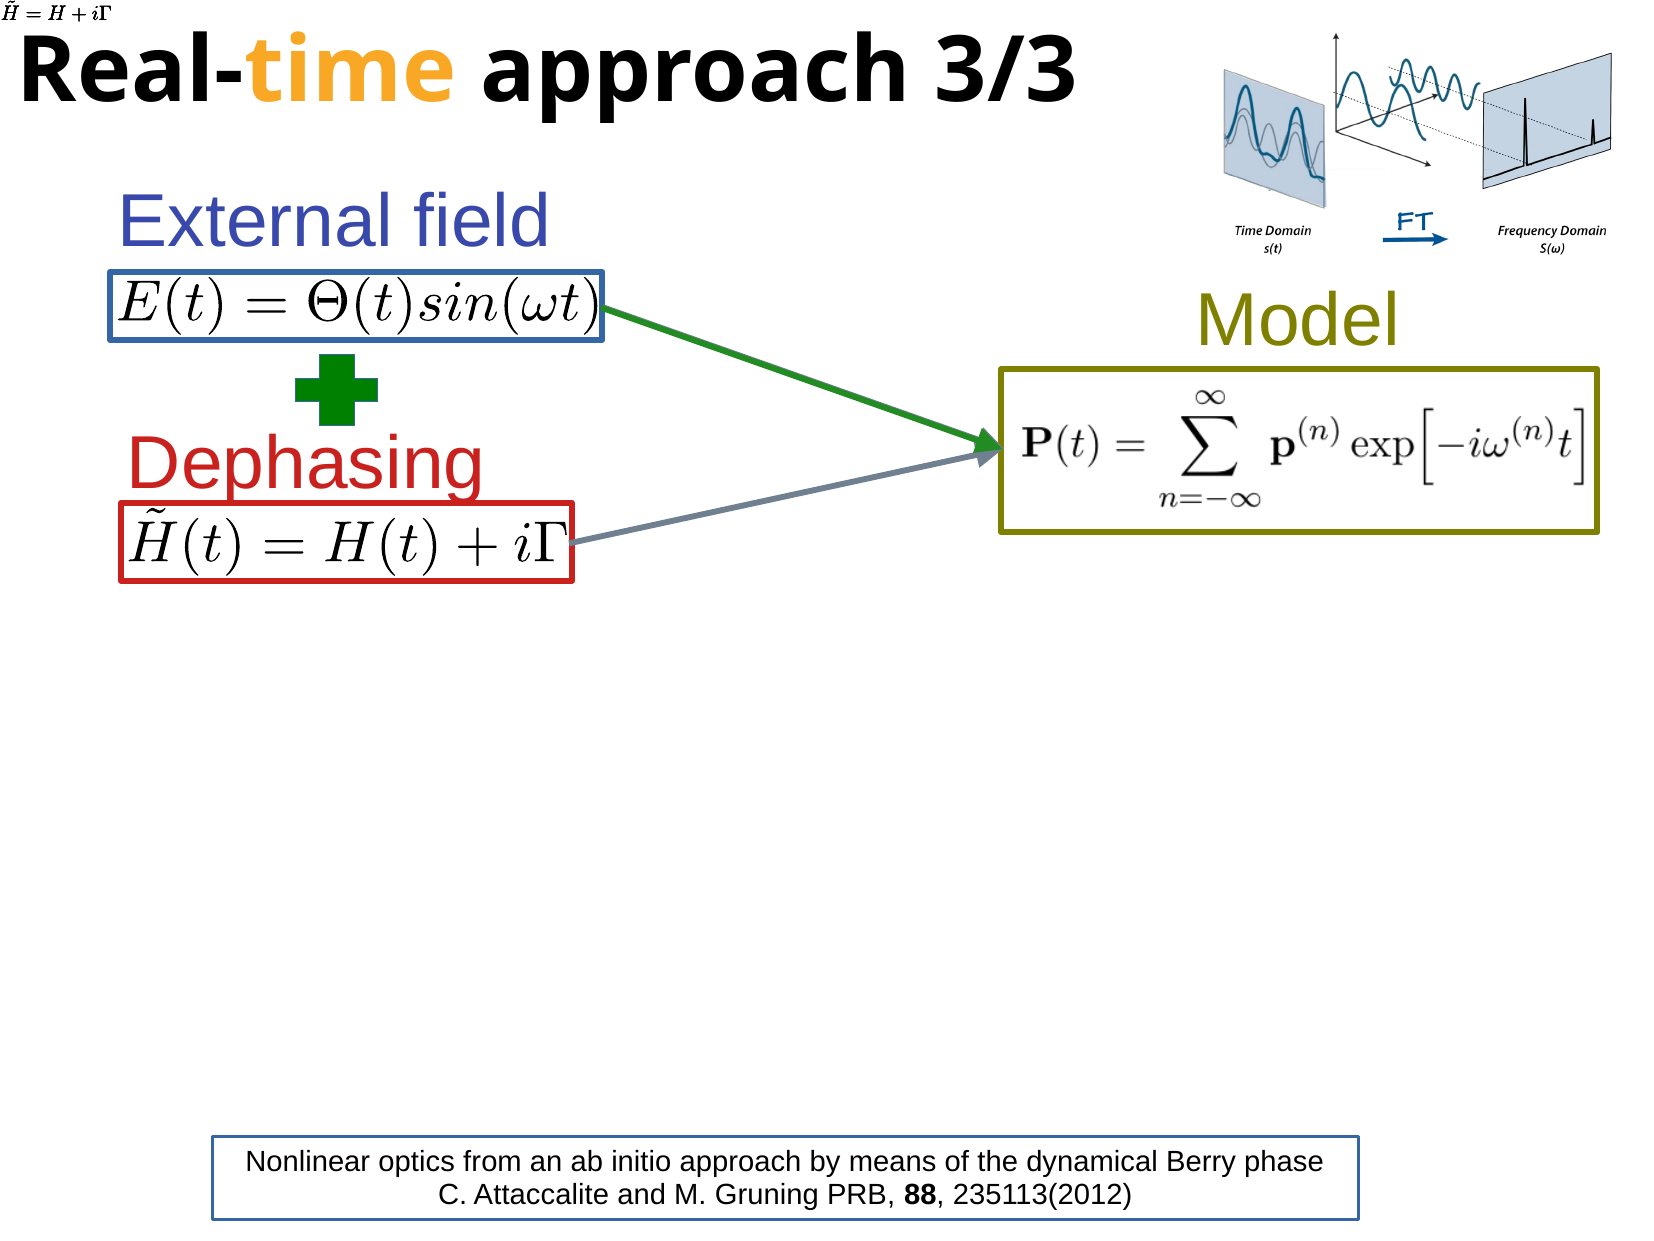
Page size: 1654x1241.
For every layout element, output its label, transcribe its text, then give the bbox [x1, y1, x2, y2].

title Real-time approach 3/3 [0, 45, 1111, 136]
picture [1003, 372, 1595, 530]
picture [0, 0, 112, 23]
text_box [295, 354, 378, 426]
text_box External field [103, 171, 591, 262]
text_box Model [1181, 270, 1430, 360]
text_box Nonlinear optics from an ab initio approach by means of the dynamical Berry phase C. Attaccalite and M. Gruning PRB, 88, 235113(2012) [212, 1136, 1359, 1220]
picture [1207, 21, 1636, 271]
picture [113, 274, 600, 337]
text_box Dephasing [112, 413, 600, 504]
picture [124, 505, 569, 578]
